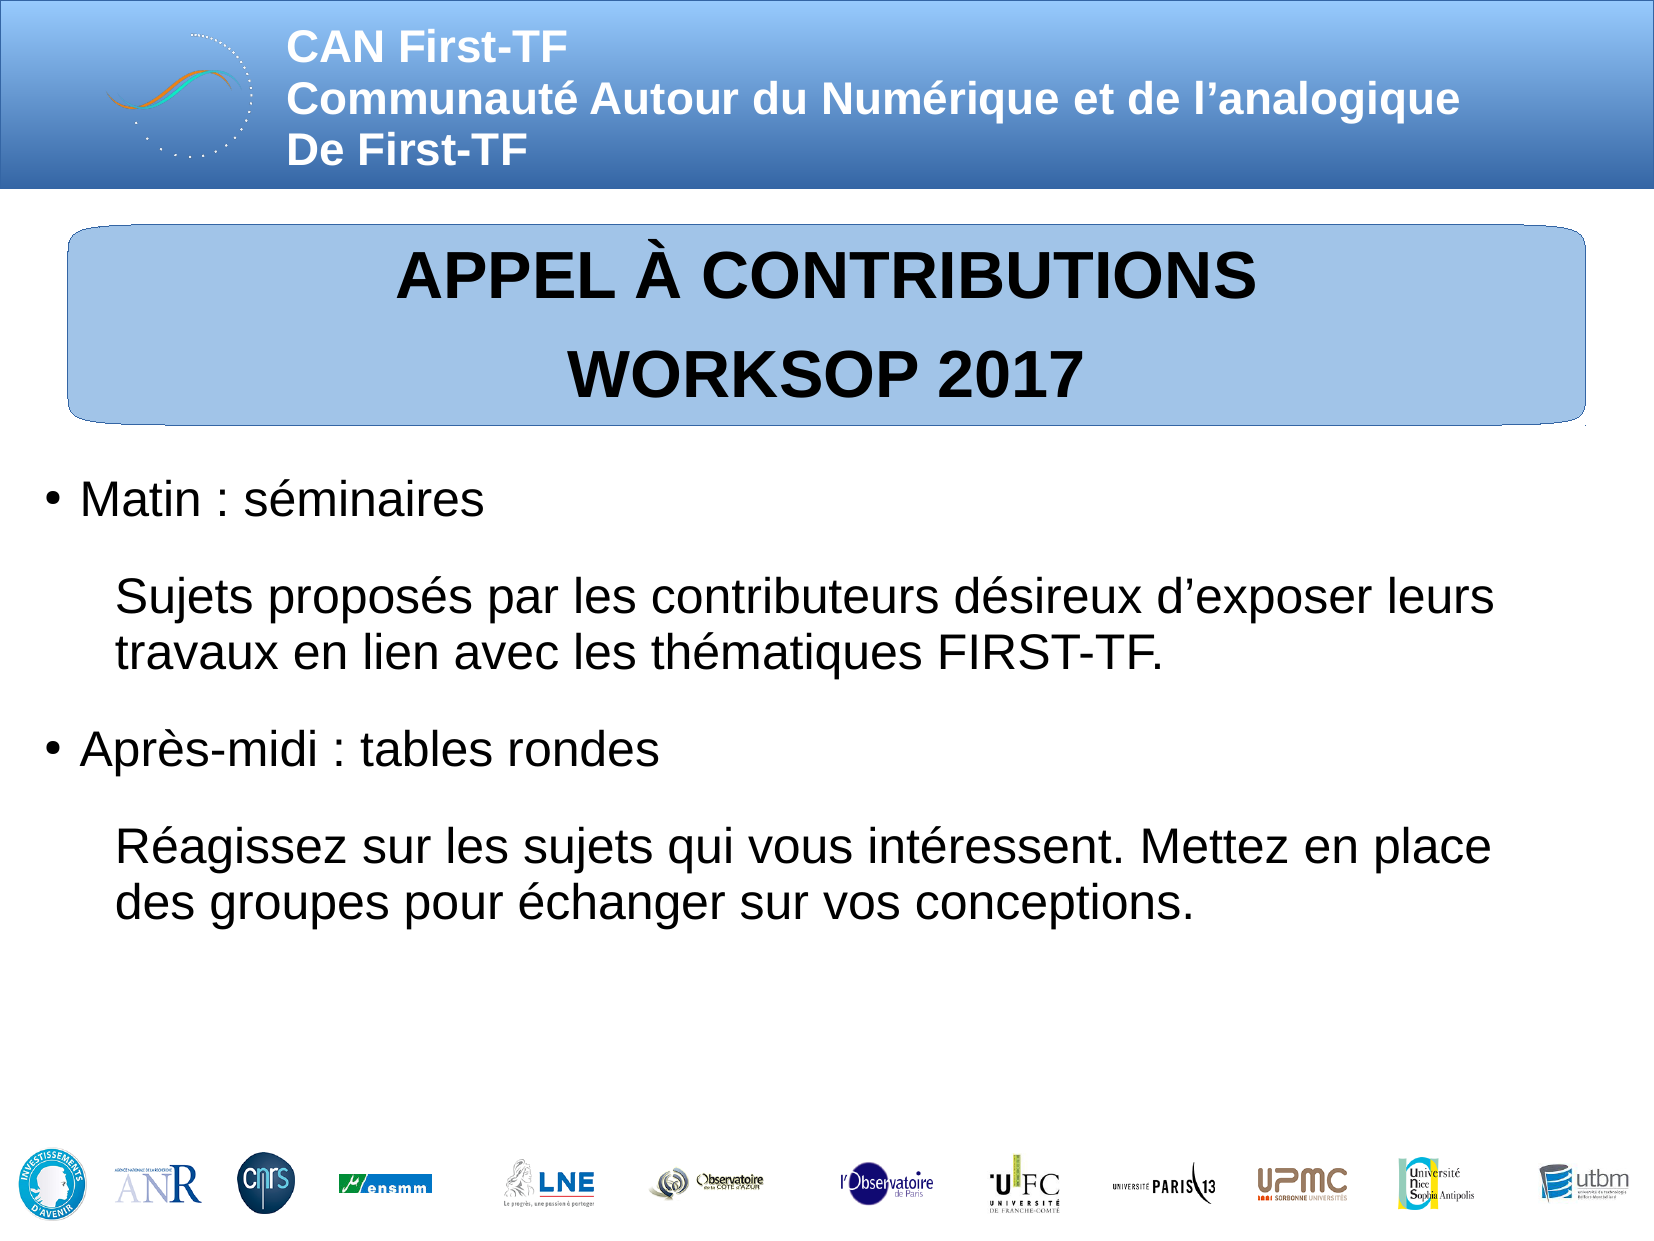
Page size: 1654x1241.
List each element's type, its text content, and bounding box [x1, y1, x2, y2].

text_box CAN First-TF Communauté Autour du Numérique et de l’analogique De First-TF [271, 14, 1627, 213]
picture [237, 1152, 295, 1214]
picture [100, 23, 260, 166]
picture [1538, 1163, 1630, 1204]
picture [339, 1174, 432, 1193]
picture [114, 1164, 202, 1203]
picture [841, 1161, 933, 1206]
text_box APPEL À CONTRIBUTIONS WORKSOP 2017 [67, 224, 1586, 426]
picture [504, 1159, 594, 1207]
picture [987, 1153, 1060, 1214]
text_box Matin : séminaires Sujets proposés par les contributeurs désireux d’exposer leurs travaux en lien avec les thématiques FIRST-TF. Après-midi : tables rondes Réagissez sur les sujets qui vous intéressent. Mettez en place des groupes pour échanger sur vos conceptions. [29, 463, 1595, 969]
picture [1398, 1157, 1474, 1210]
picture [16, 1145, 87, 1221]
picture [1256, 1163, 1348, 1204]
picture [1113, 1162, 1215, 1204]
text_box [0, 0, 1654, 189]
picture [648, 1166, 764, 1201]
